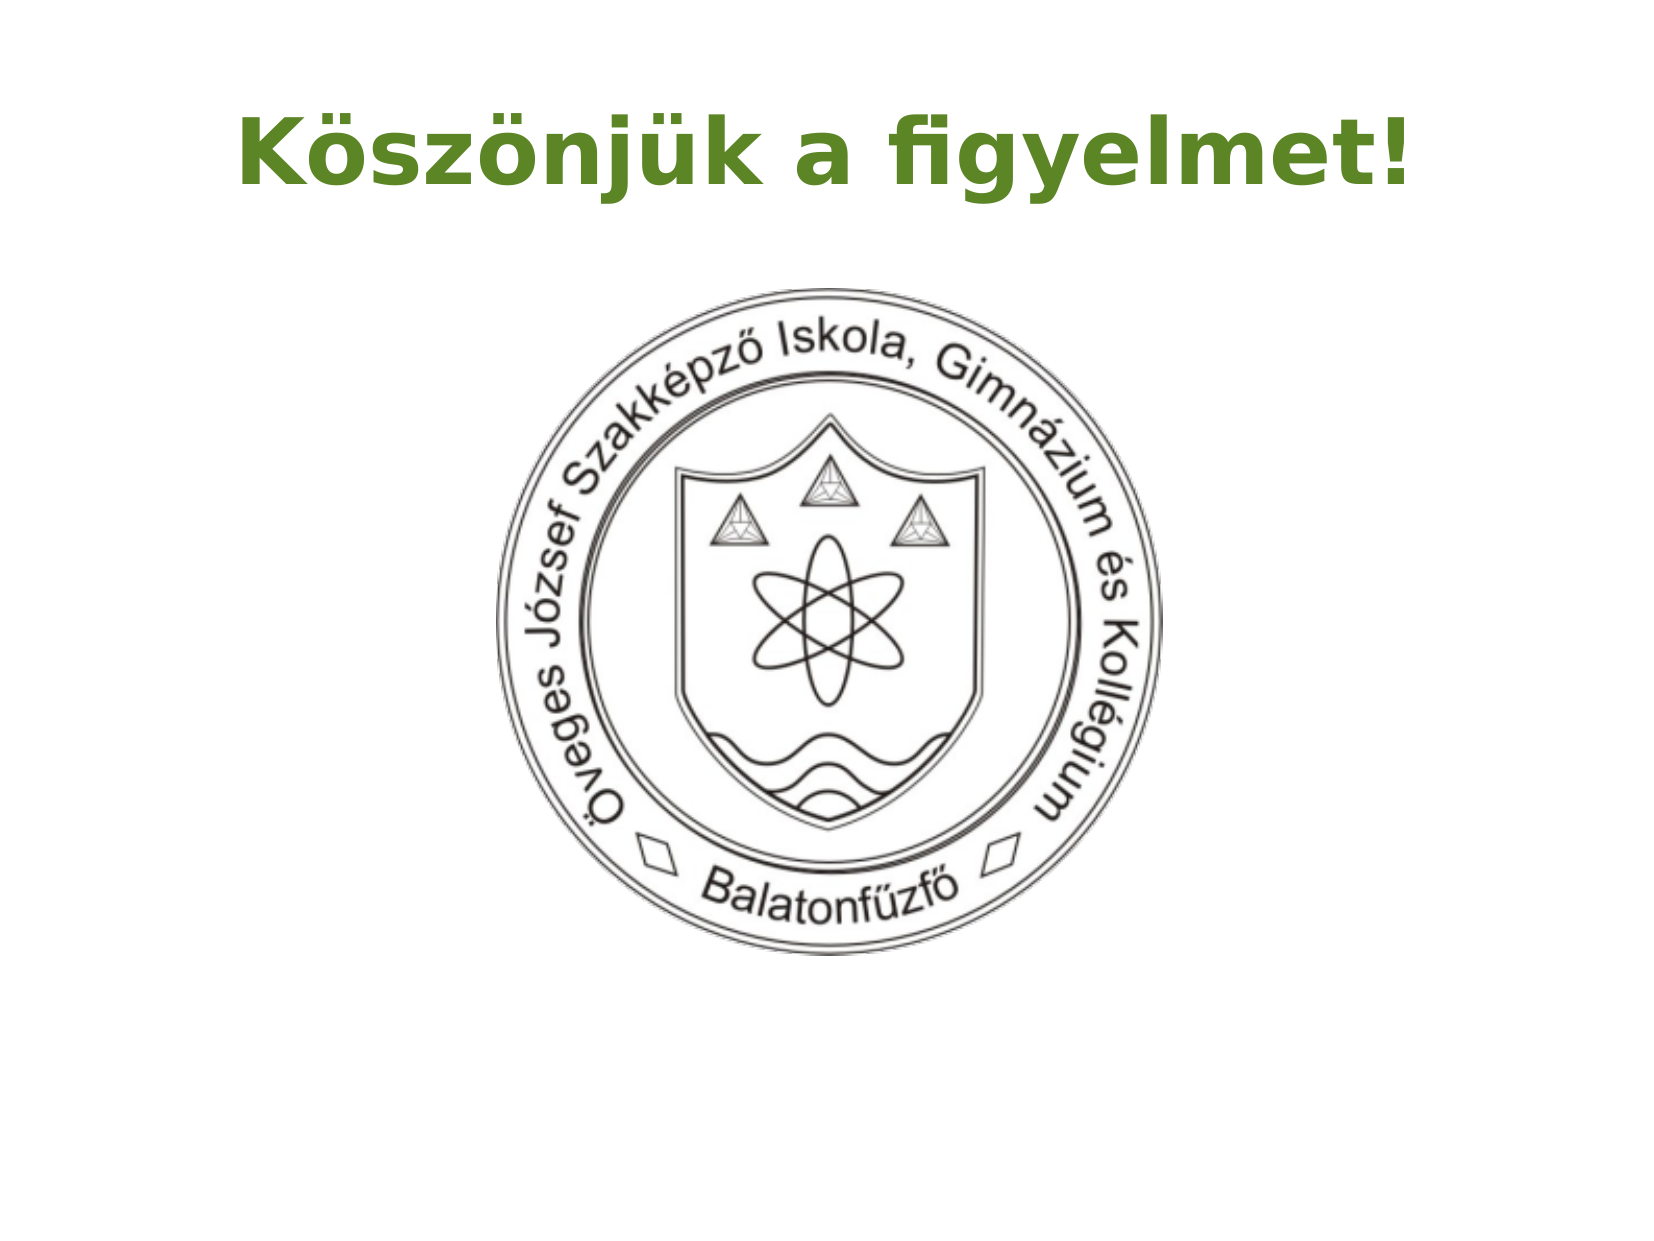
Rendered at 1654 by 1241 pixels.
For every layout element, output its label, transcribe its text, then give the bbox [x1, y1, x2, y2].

title Köszönjük a figyelmet! [82, 49, 1571, 257]
picture [496, 288, 1163, 956]
